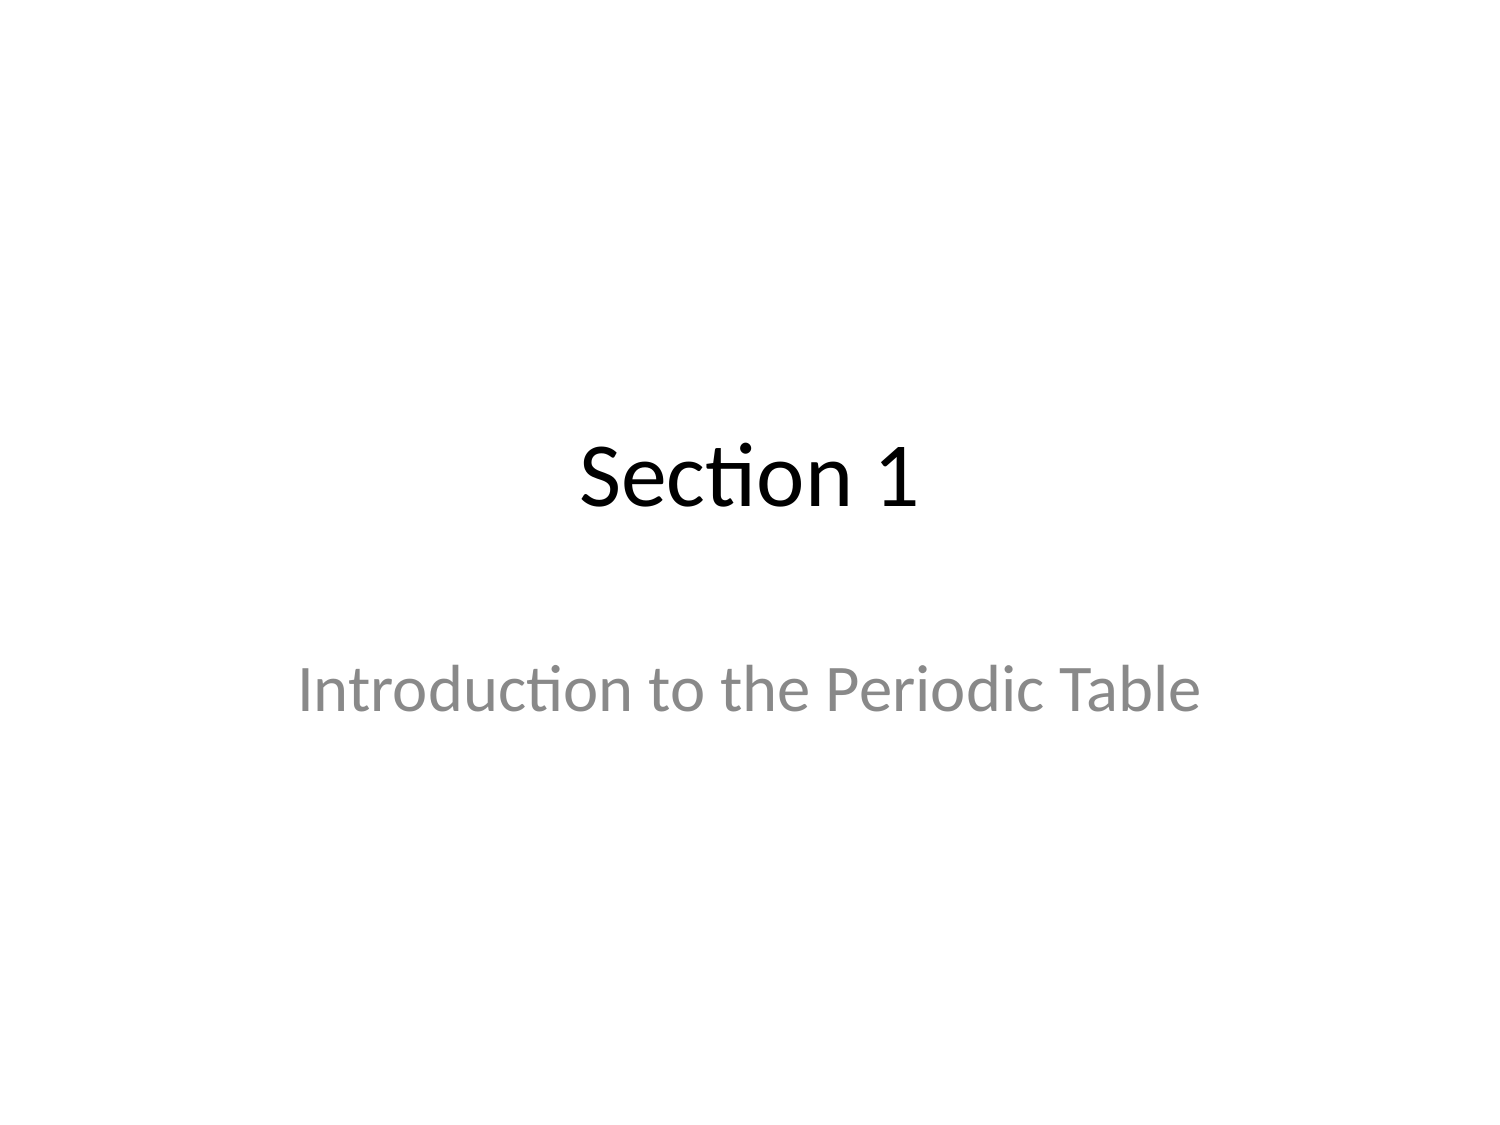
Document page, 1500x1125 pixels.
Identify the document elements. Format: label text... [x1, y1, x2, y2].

title Section 1 [112, 349, 1388, 591]
subtitle Introduction to the Periodic Table [225, 637, 1275, 925]
